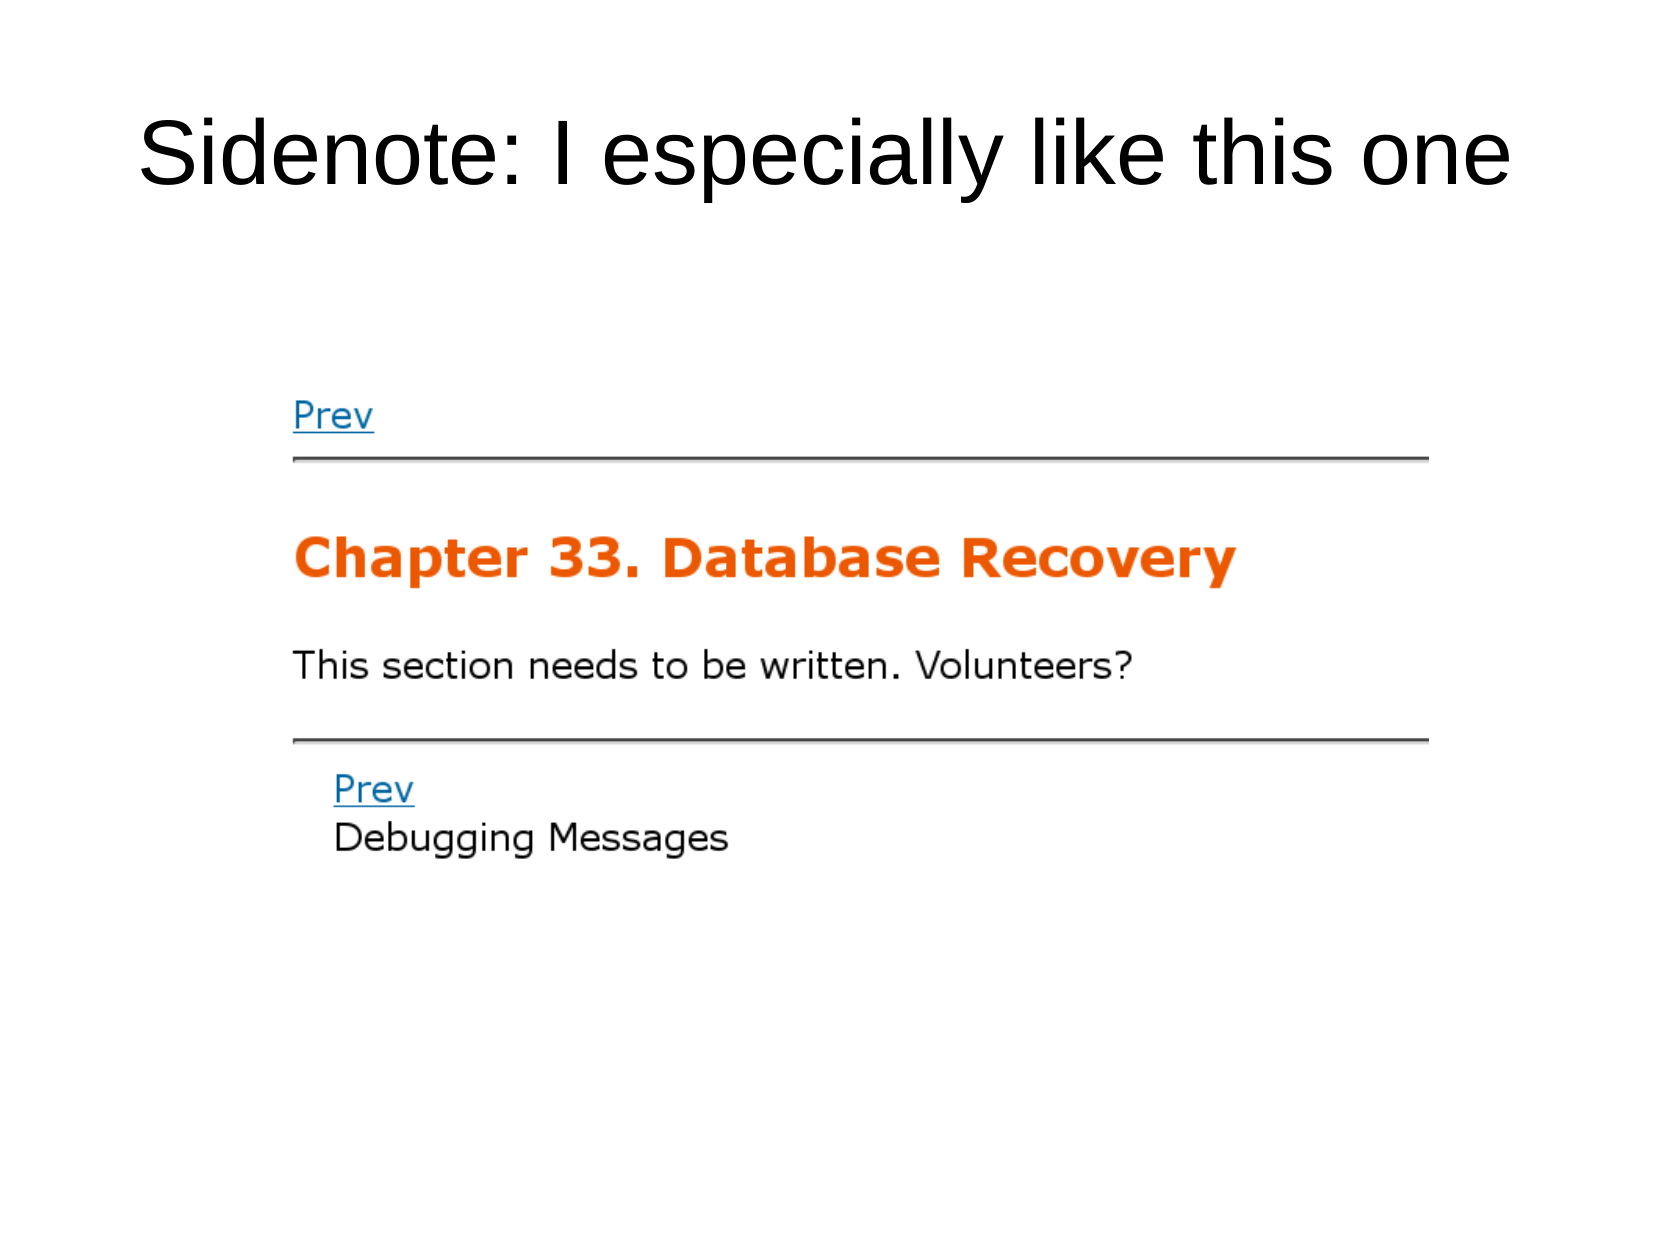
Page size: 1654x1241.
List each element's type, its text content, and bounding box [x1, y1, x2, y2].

picture [240, 335, 1429, 873]
title Sidenote: I especially like this one [82, 49, 1571, 257]
